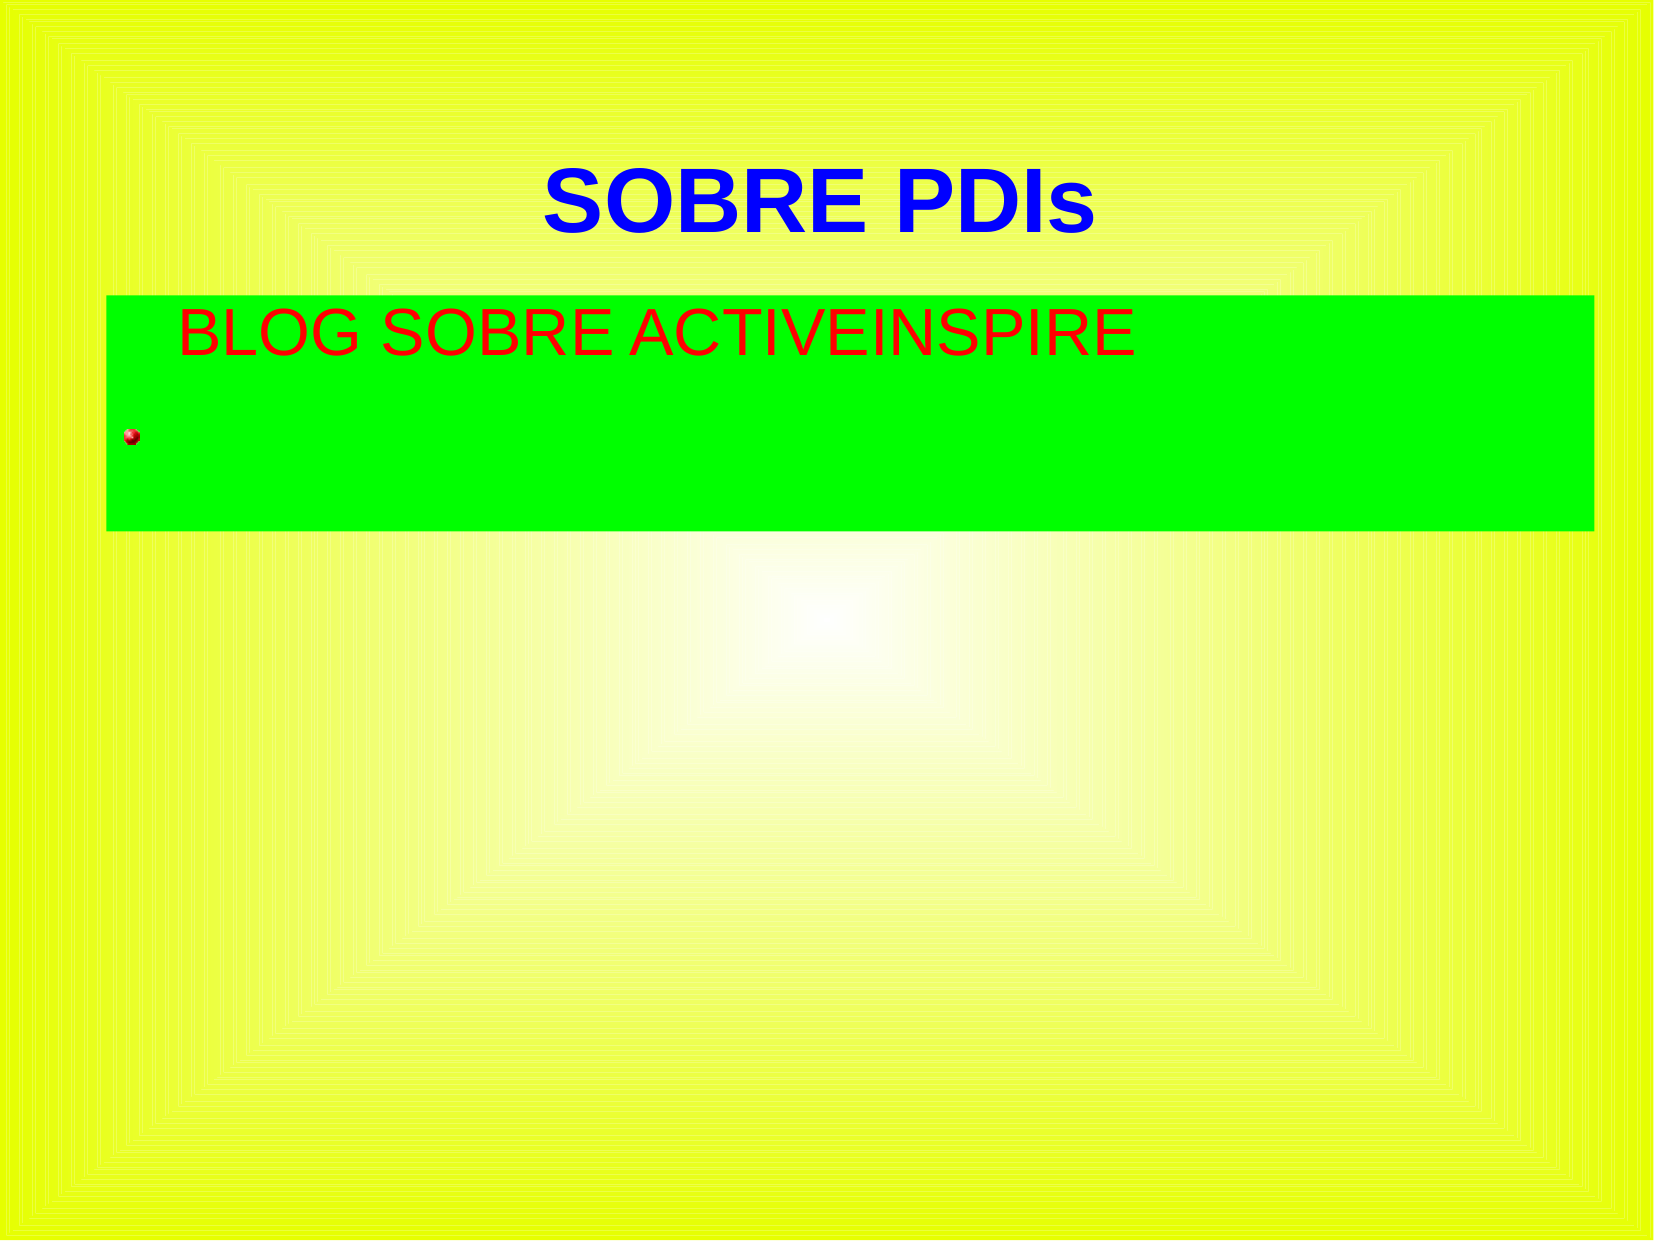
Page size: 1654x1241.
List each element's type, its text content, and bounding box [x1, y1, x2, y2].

list BLOG SOBRE ACTIVEINSPIRE [106, 295, 1595, 532]
title SOBRE PDIs [76, 104, 1565, 297]
